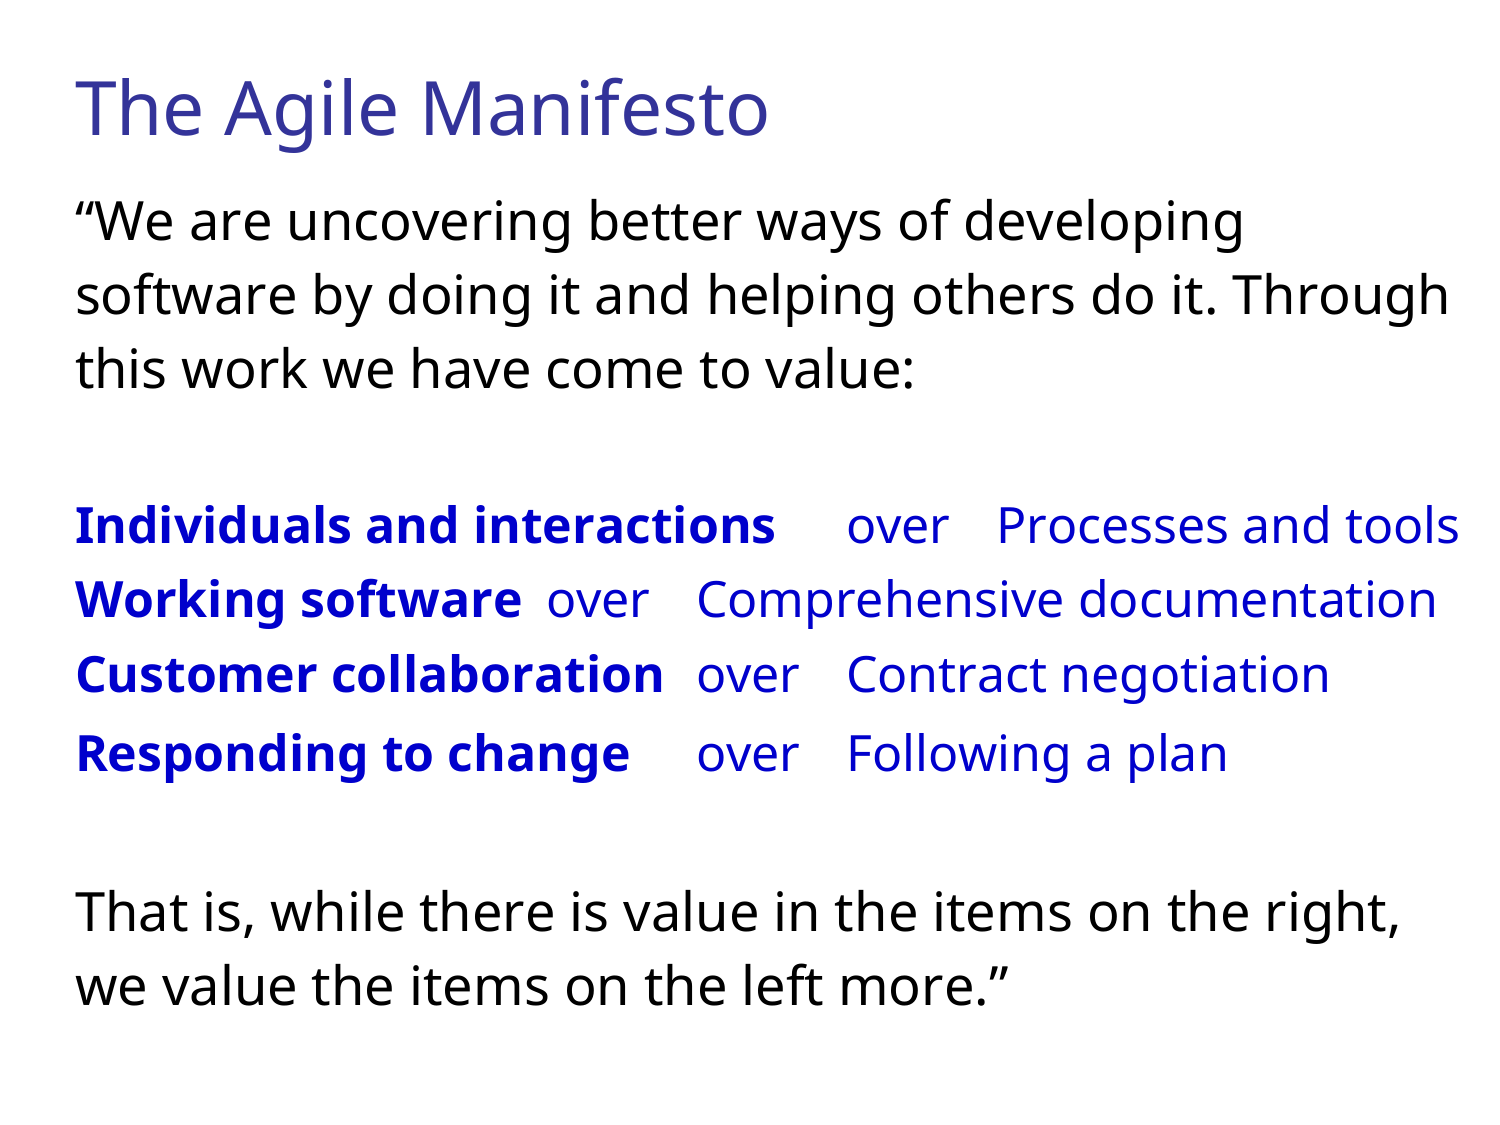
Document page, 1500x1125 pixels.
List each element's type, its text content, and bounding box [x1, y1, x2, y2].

list “We are uncovering better ways of developing software by doing it and helping others do it. Through this work we have come to value: Individuals and interactions over Processes and tools Working software over Comprehensive documentation Customer collaboration over Contract negotiation Responding to change over Following a plan That is, while there is value in the items on the right, we value the items on the left more.” [75, 182, 1479, 1060]
title The Agile Manifesto [75, 25, 1426, 182]
